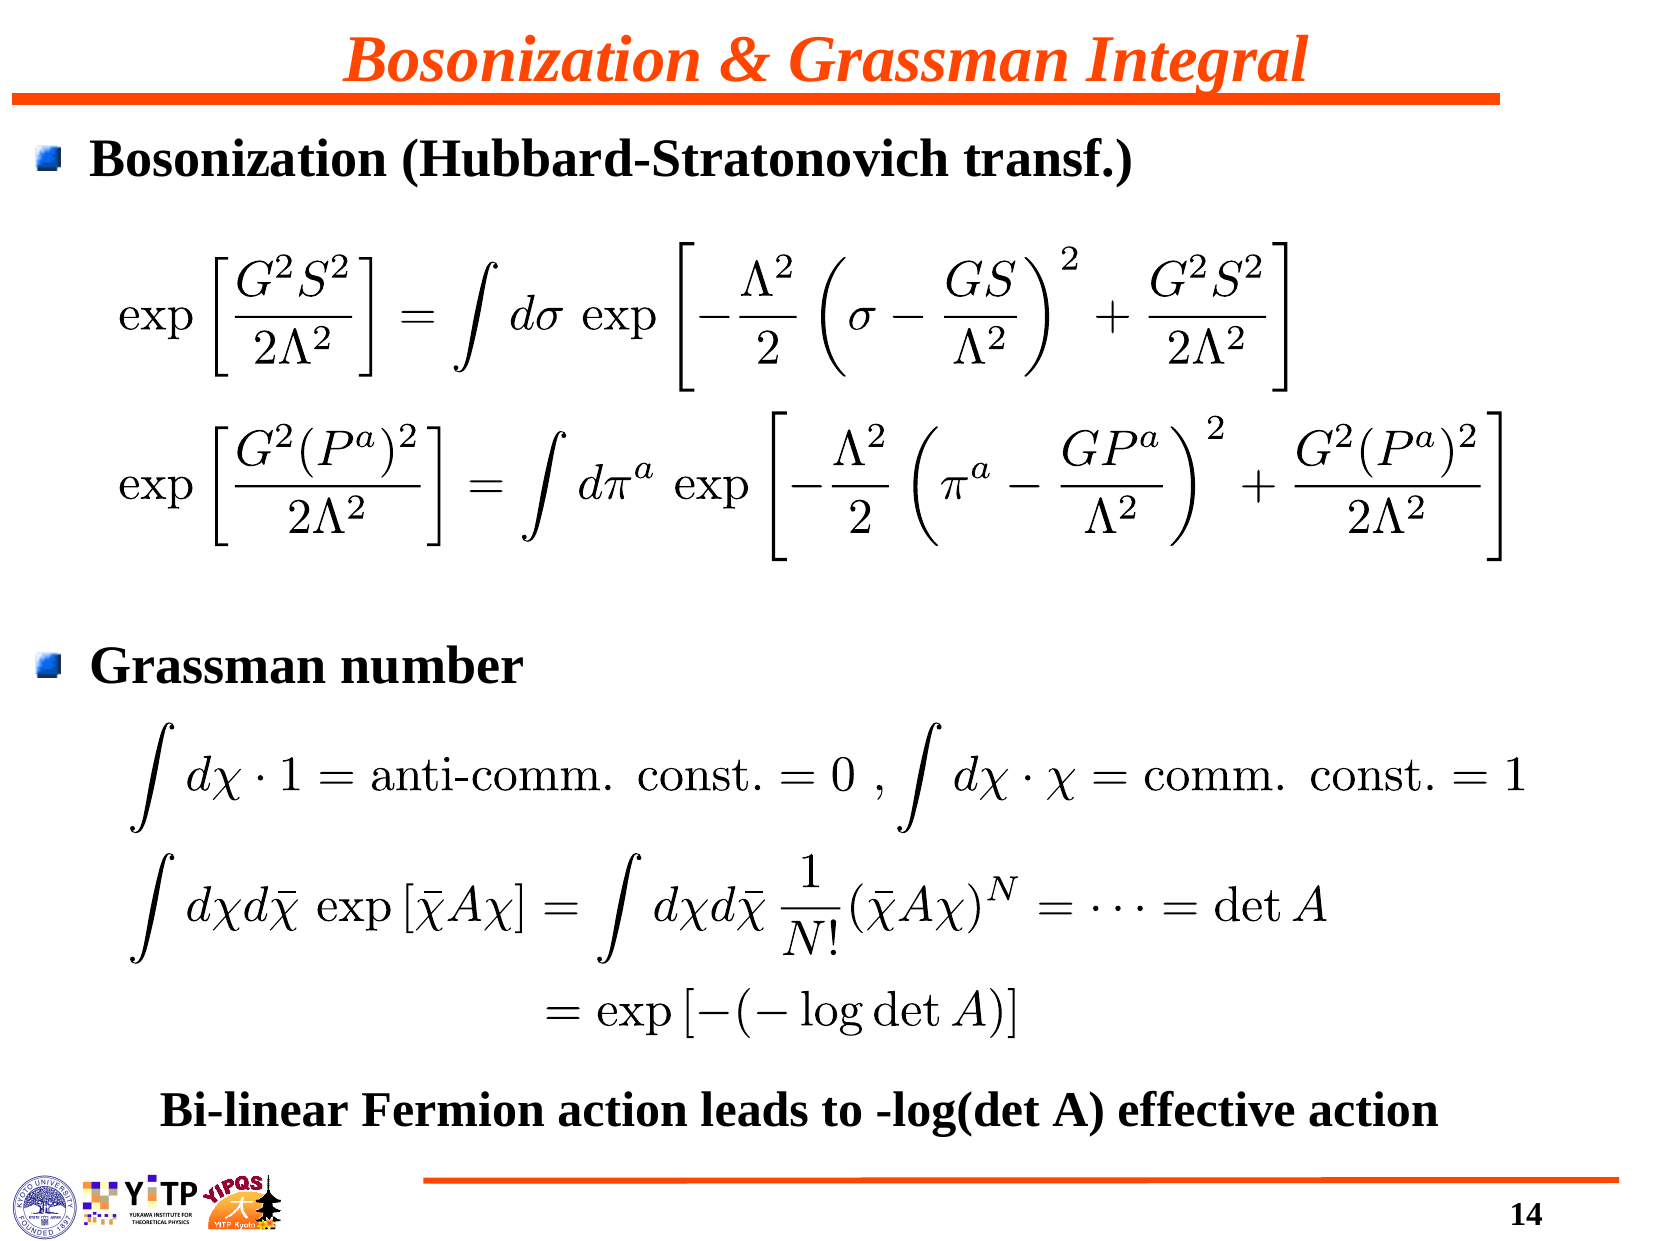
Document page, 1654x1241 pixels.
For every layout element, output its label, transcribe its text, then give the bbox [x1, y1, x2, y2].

text_box [118, 242, 1516, 562]
list Bosonization (Hubbard-Stratonovich transf.) Grassman number Bi-linear Fermion action leads to -log(det A) effective action [18, 127, 1618, 1153]
picture [11, 1170, 281, 1241]
text_box [127, 722, 1529, 1039]
title Bosonization & Grassman Integral [0, 0, 1654, 119]
